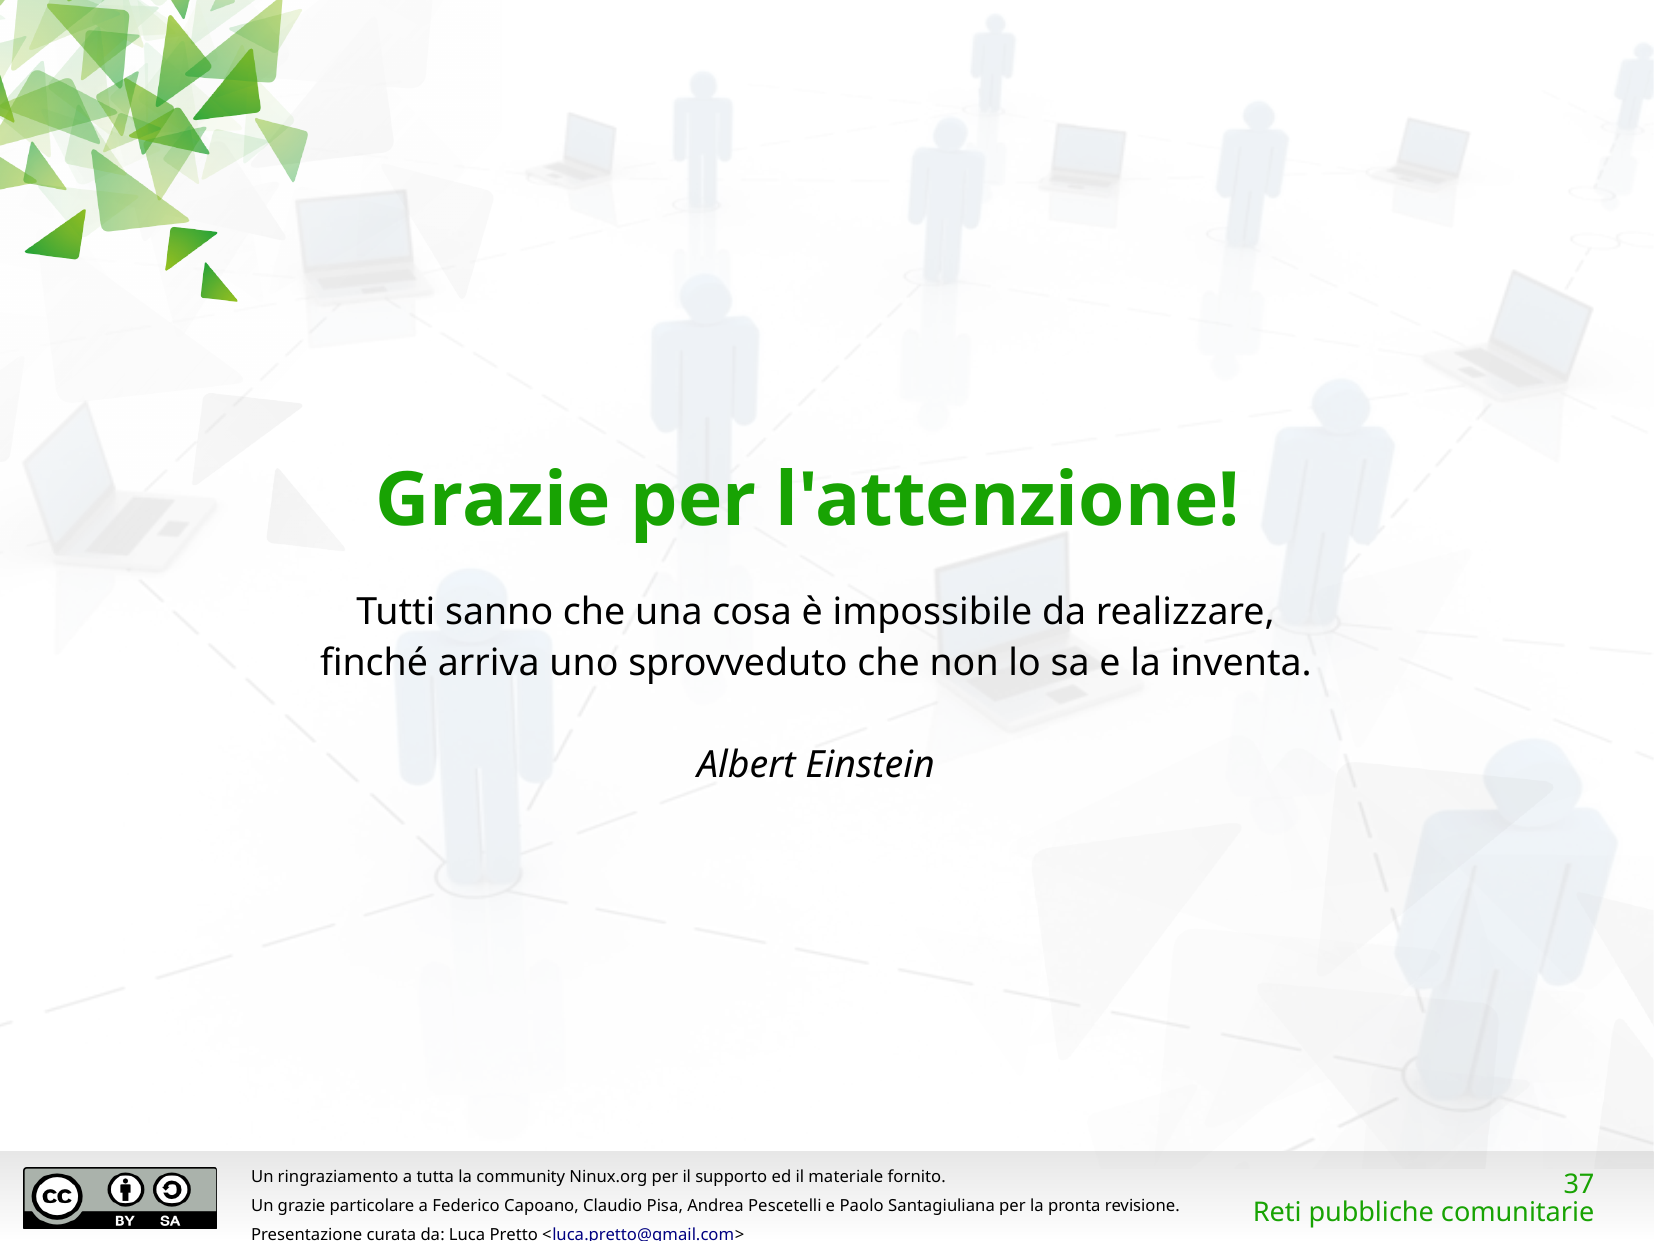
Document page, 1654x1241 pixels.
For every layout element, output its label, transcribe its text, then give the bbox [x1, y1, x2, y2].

picture [0, 0, 1654, 1169]
text_box Un ringraziamento a tutta la community Ninux.org per il supporto ed il materiale fornito. Un grazie particolare a Federico Capoano, Claudio Pisa, Andrea Pescetelli e Paolo Santagiuliana per la pronta revisione. Presentazione curata da: Luca Pretto <luca.pretto@gmail.com> [236, 1157, 1241, 1241]
picture [23, 1167, 217, 1229]
list Tutti sanno che una cosa è impossibile da realizzare, finché arriva uno sprovveduto che non lo sa e la inventa. Albert Einstein [159, 584, 1430, 768]
title Grazie per l'attenzione! [183, 407, 1453, 585]
